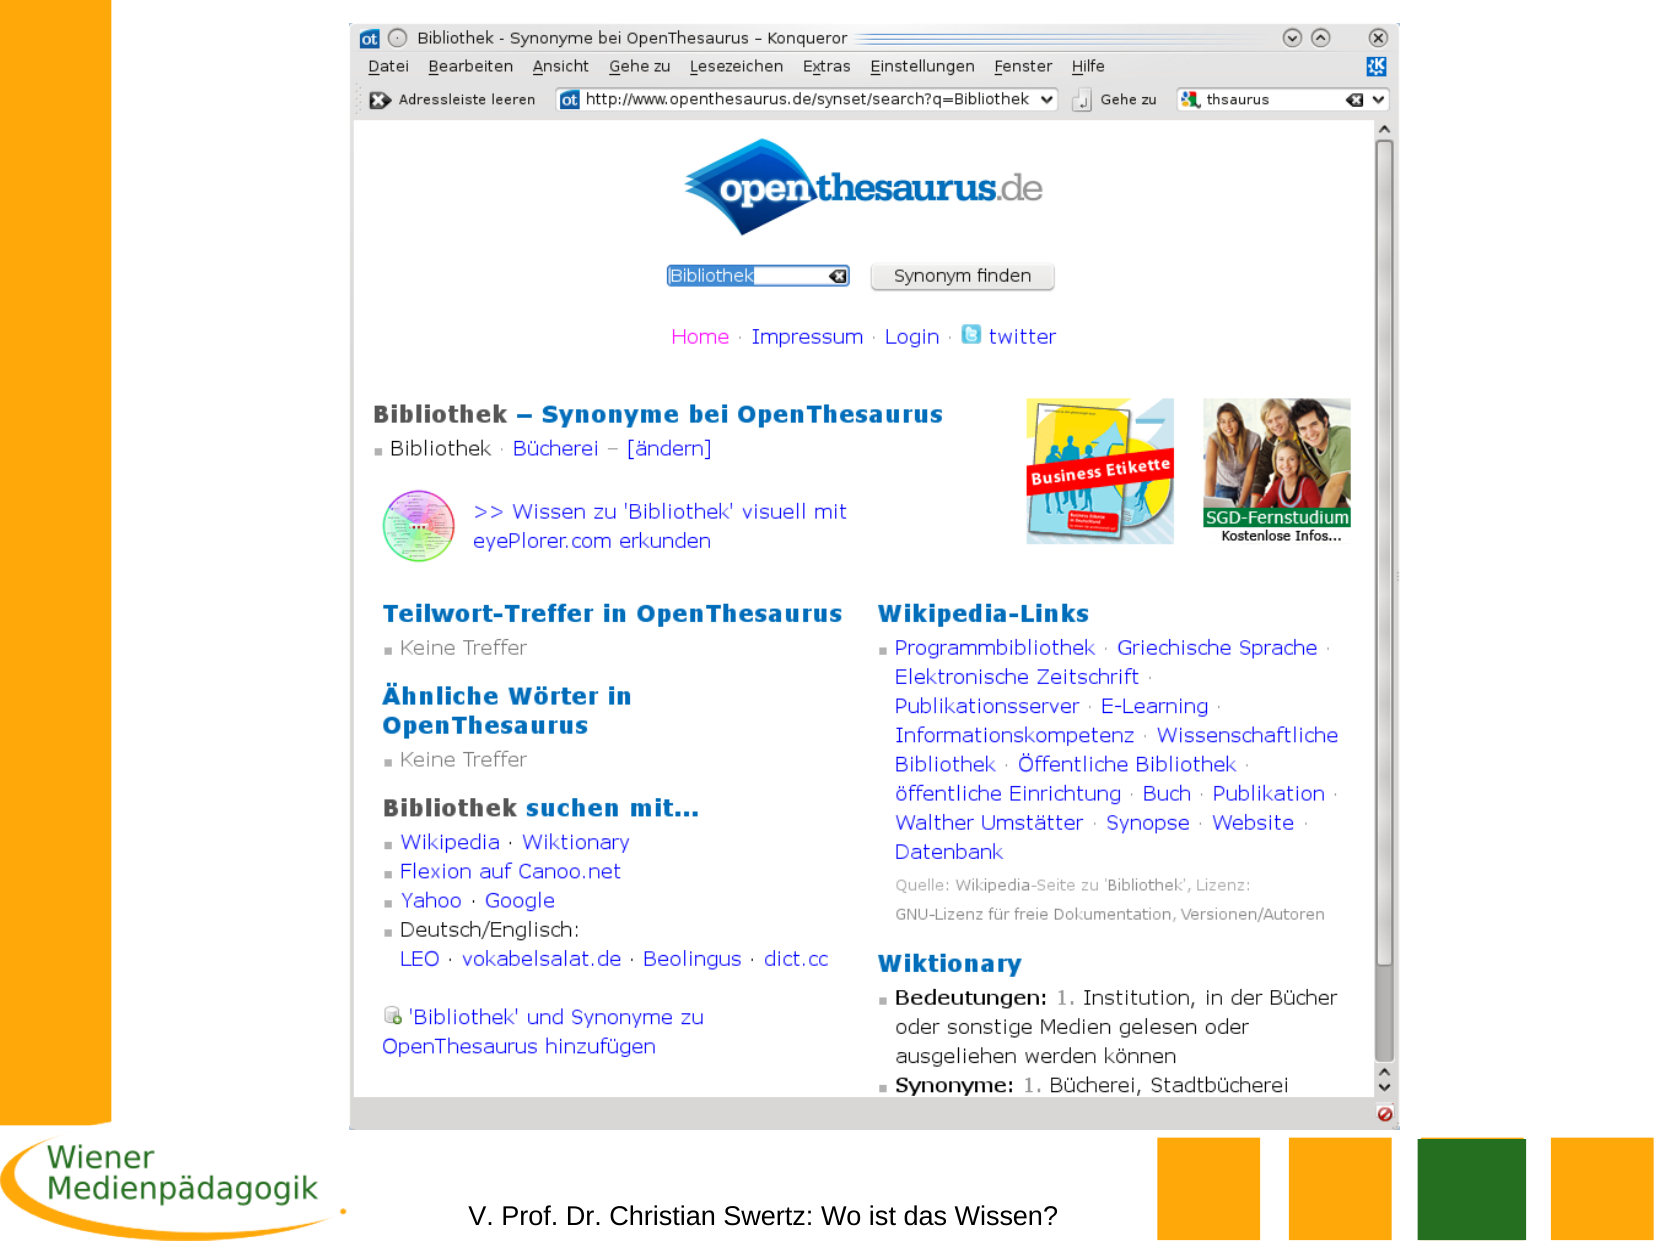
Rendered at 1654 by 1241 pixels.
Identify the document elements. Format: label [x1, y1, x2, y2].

picture [0, 23, 1400, 1241]
text_box [1417, 1139, 1527, 1241]
